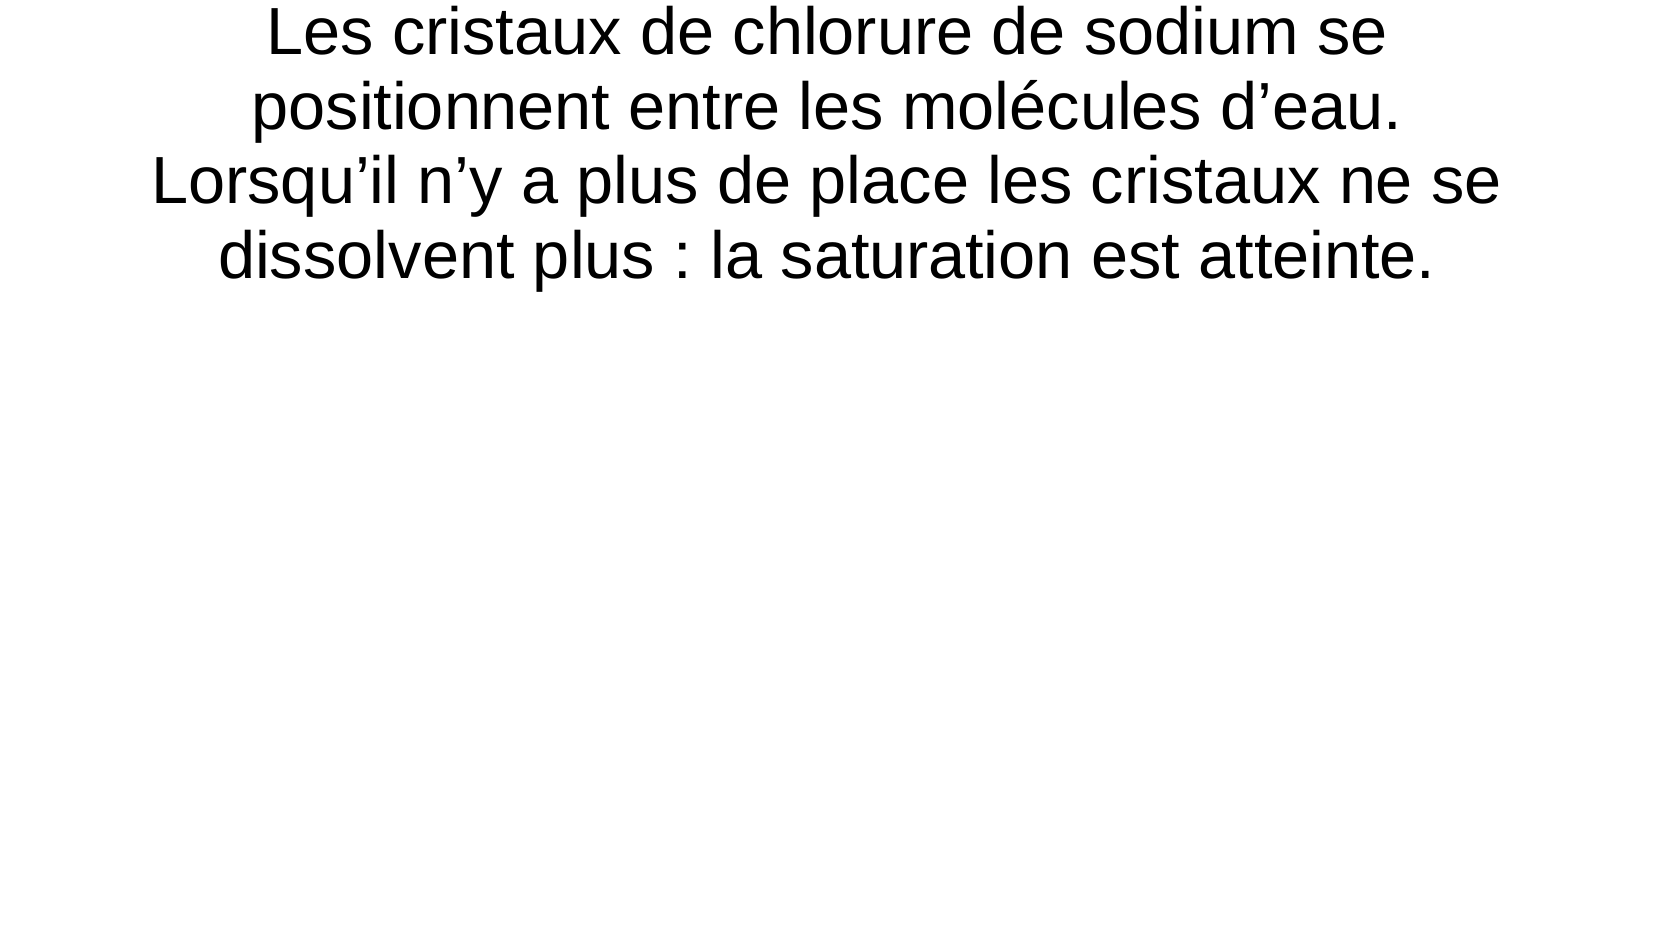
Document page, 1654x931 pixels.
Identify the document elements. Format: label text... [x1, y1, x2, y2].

subtitle Les cristaux de chlorure de sodium se positionnent entre les molécules d’eau. Lorsqu’il n’y a plus de place les cristaux ne se dissolvent plus : la saturation est atteinte. [83, 0, 1572, 321]
